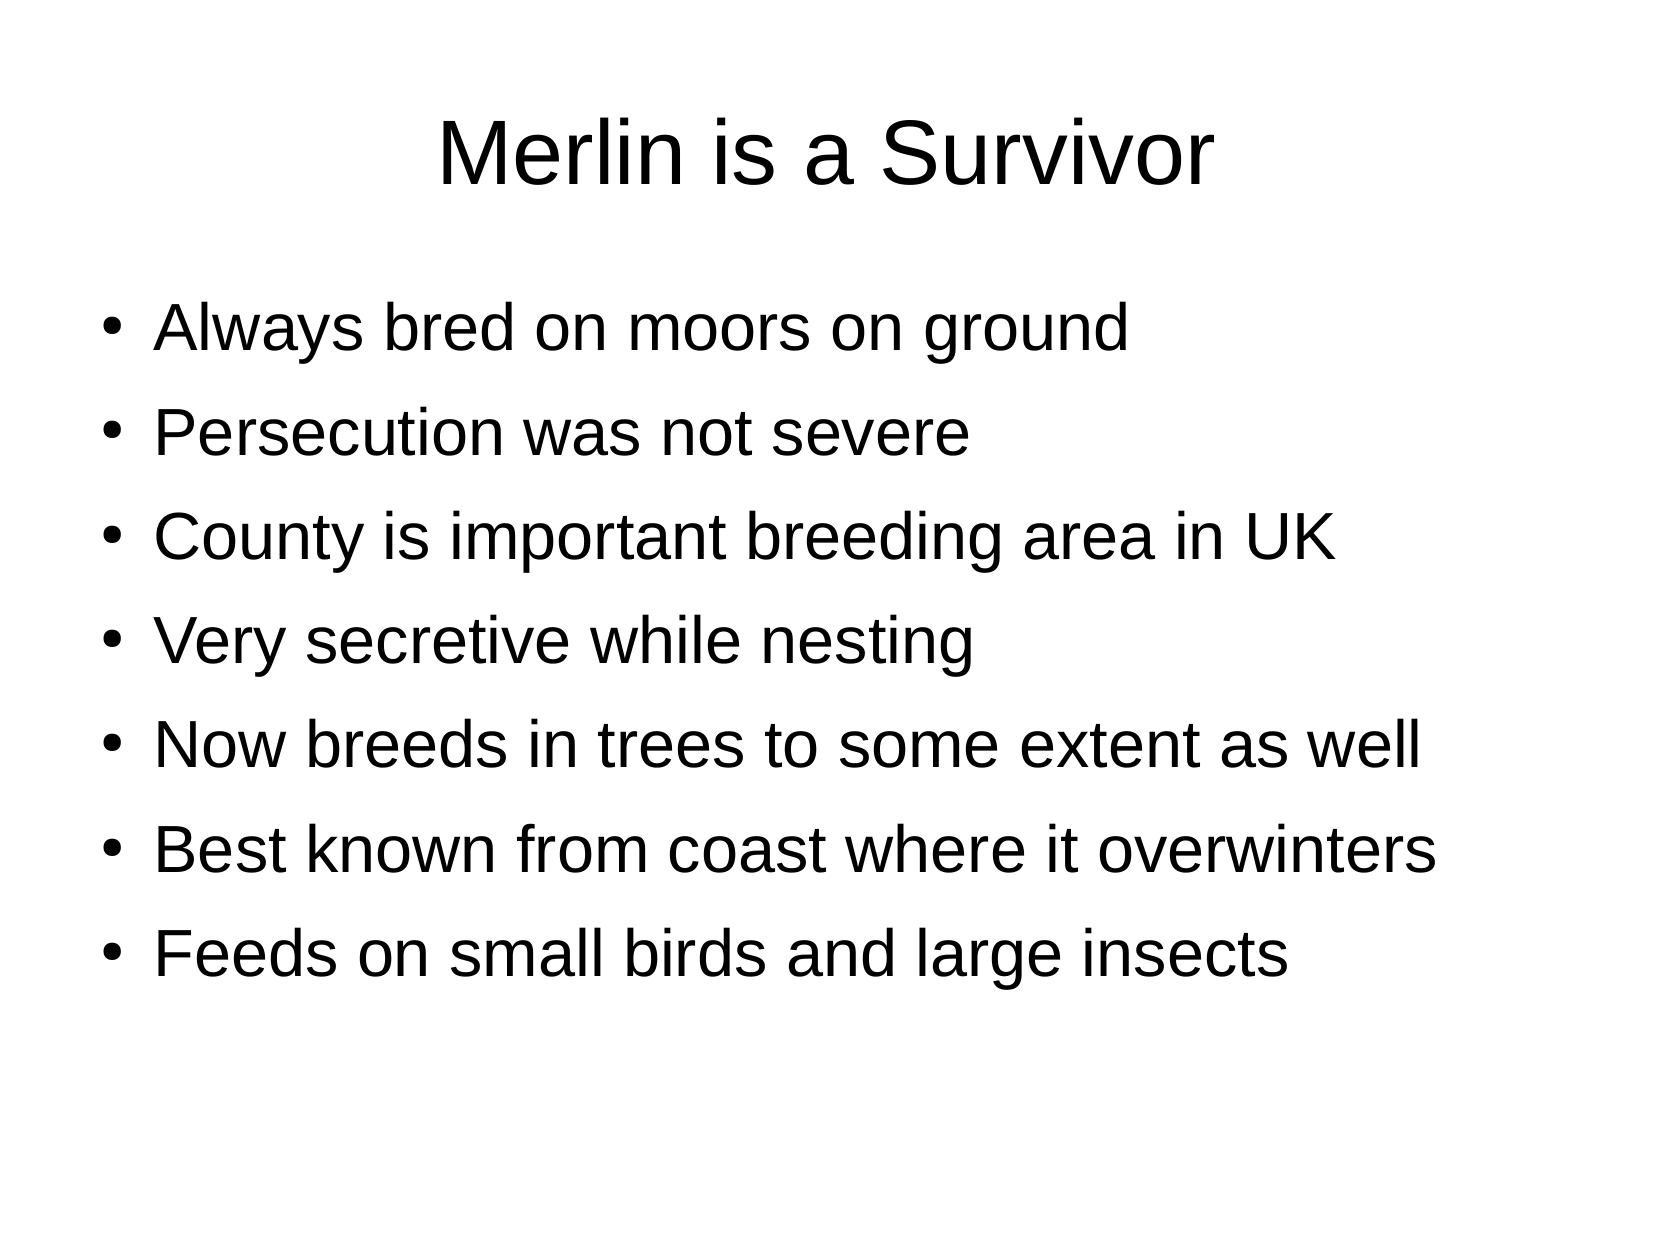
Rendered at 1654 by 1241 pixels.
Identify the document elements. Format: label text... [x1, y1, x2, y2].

list Always bred on moors on ground Persecution was not severe County is important breeding area in UK Very secretive while nesting Now breeds in trees to some extent as well Best known from coast where it overwinters Feeds on small birds and large insects [82, 290, 1571, 1094]
title Merlin is a Survivor [82, 49, 1571, 257]
